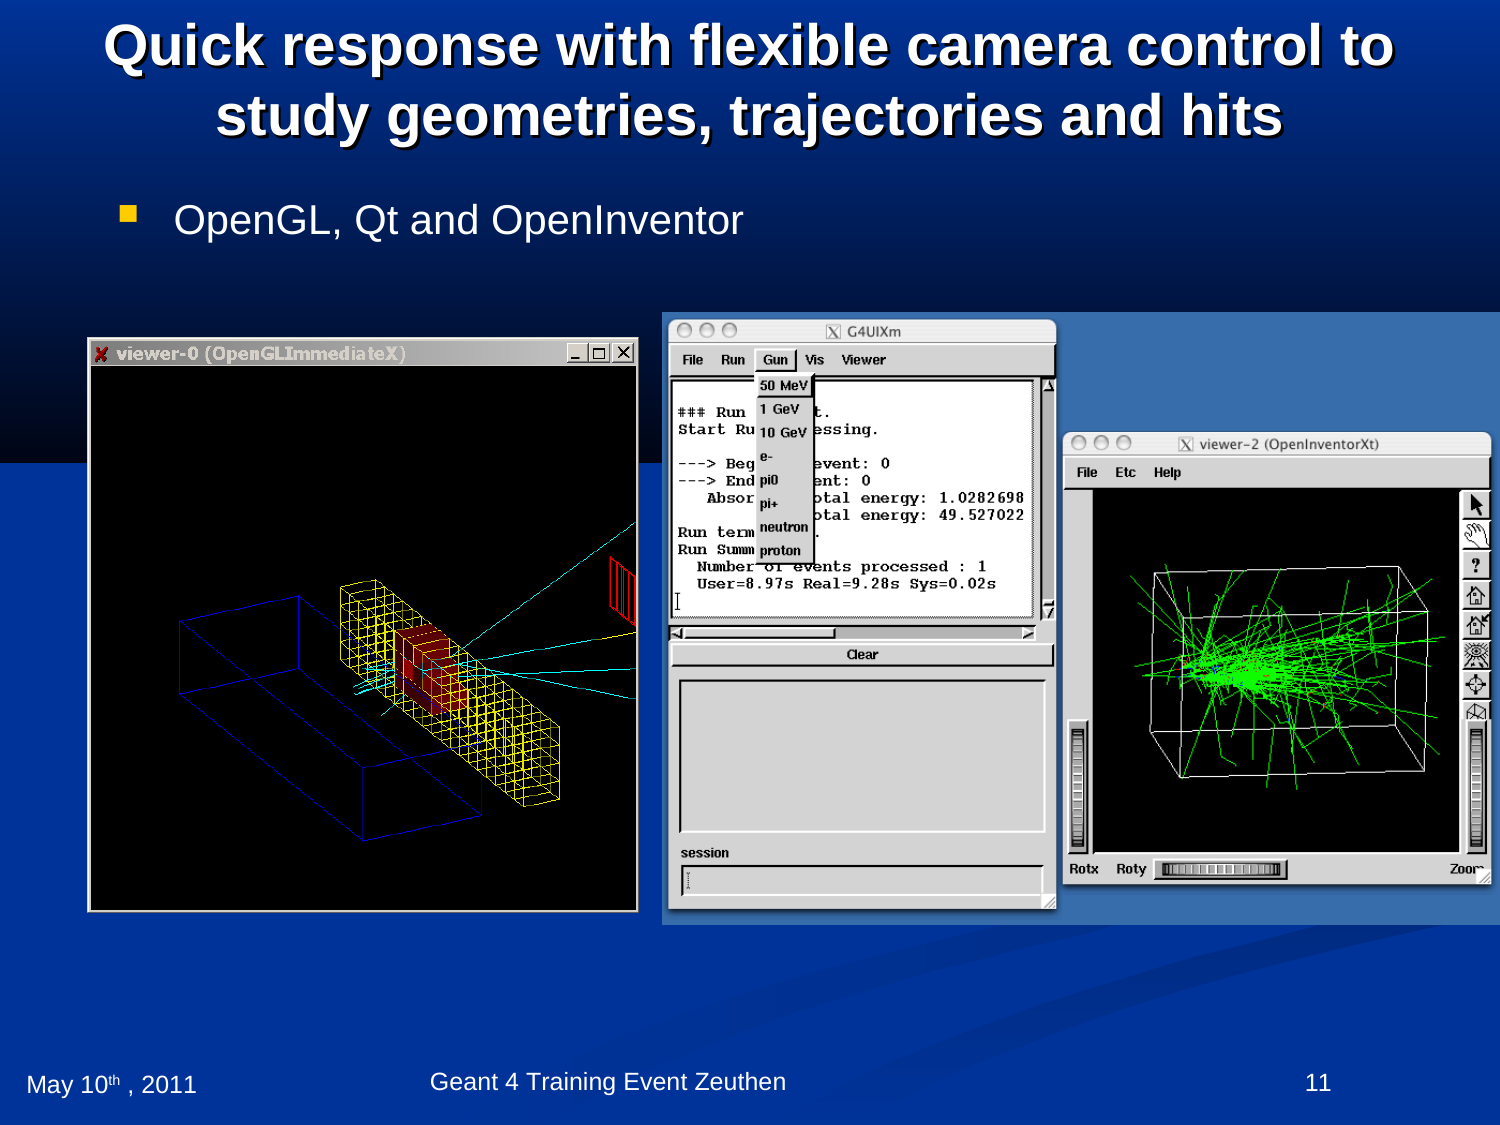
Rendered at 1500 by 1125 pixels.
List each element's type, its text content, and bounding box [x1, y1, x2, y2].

picture [662, 312, 1500, 925]
text_box OpenGL, Qt and OpenInventor [102, 184, 1350, 251]
title Quick response with flexible camera control to study geometries, trajectories and hits [75, 0, 1426, 156]
picture [87, 337, 639, 913]
